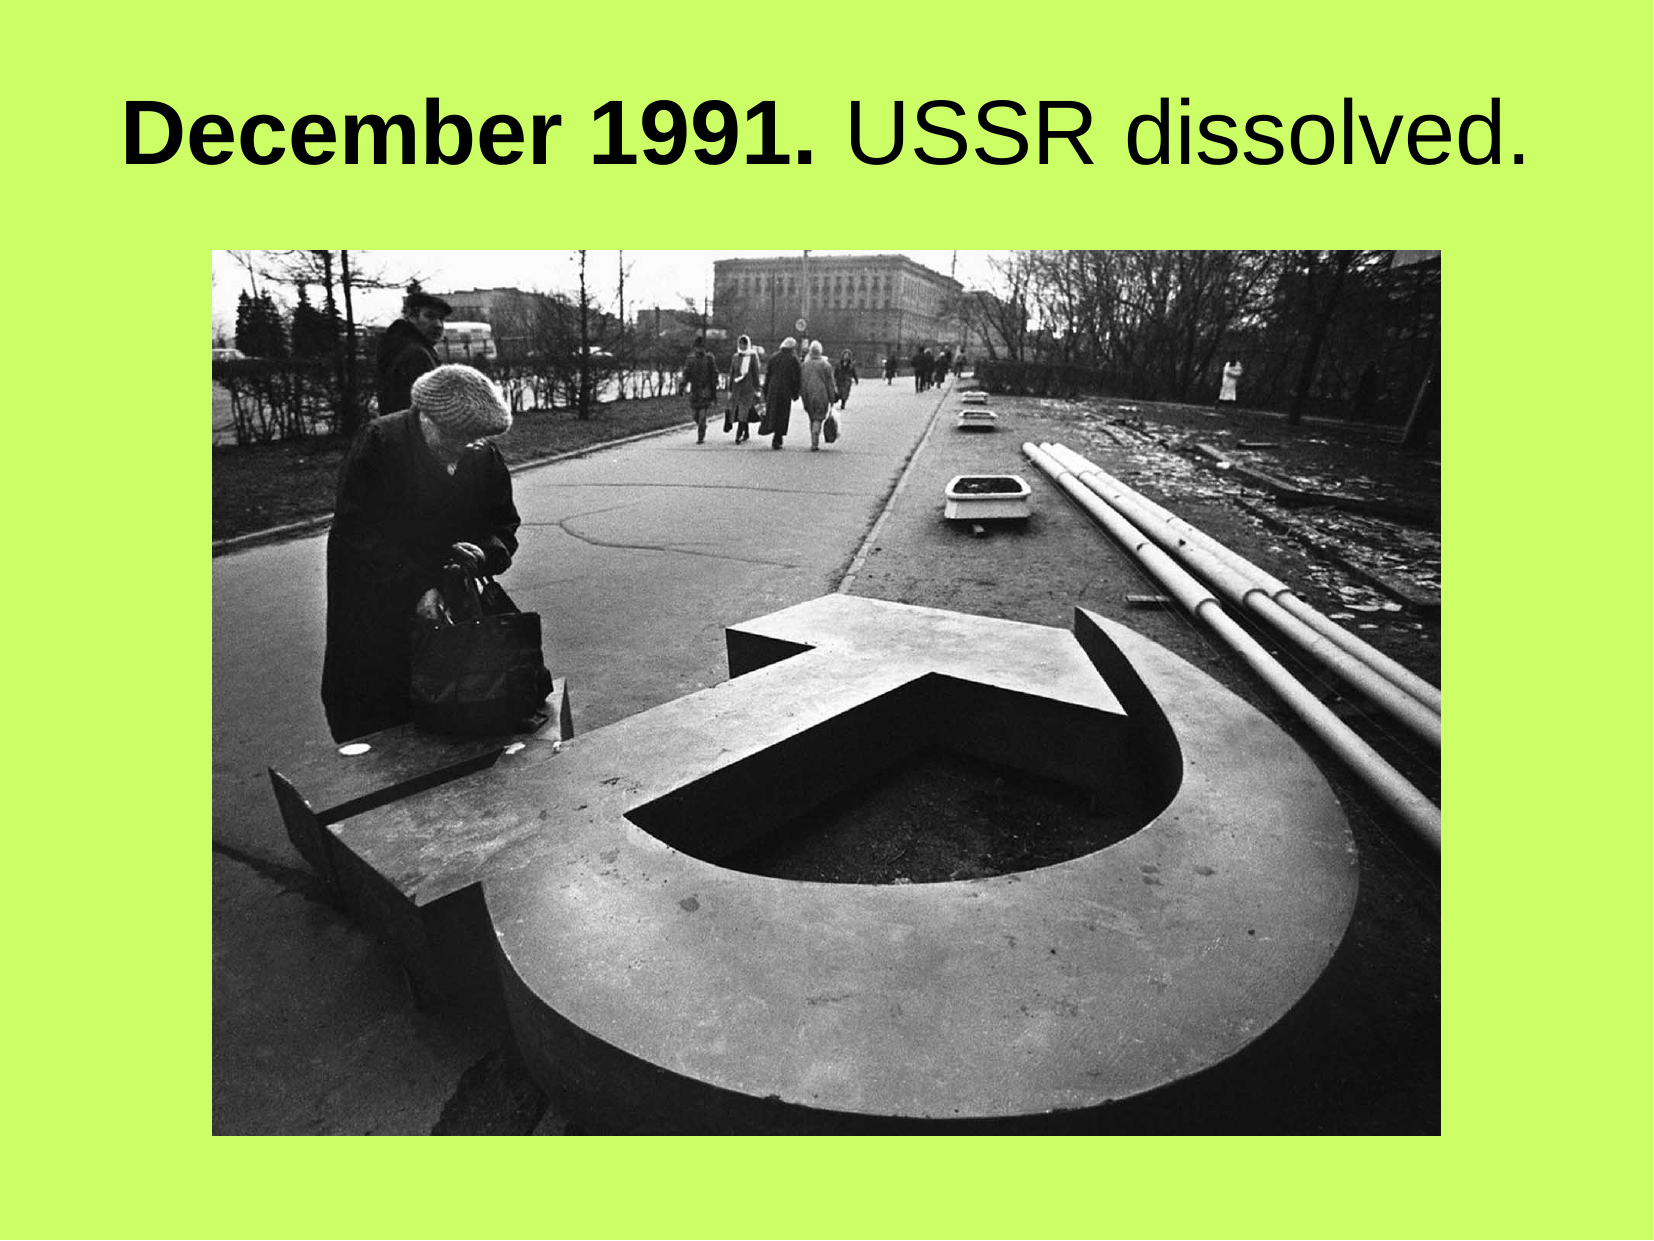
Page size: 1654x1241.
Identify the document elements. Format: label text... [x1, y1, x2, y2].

title December 1991. USSR dissolved. [82, 29, 1571, 237]
picture [212, 250, 1441, 1137]
